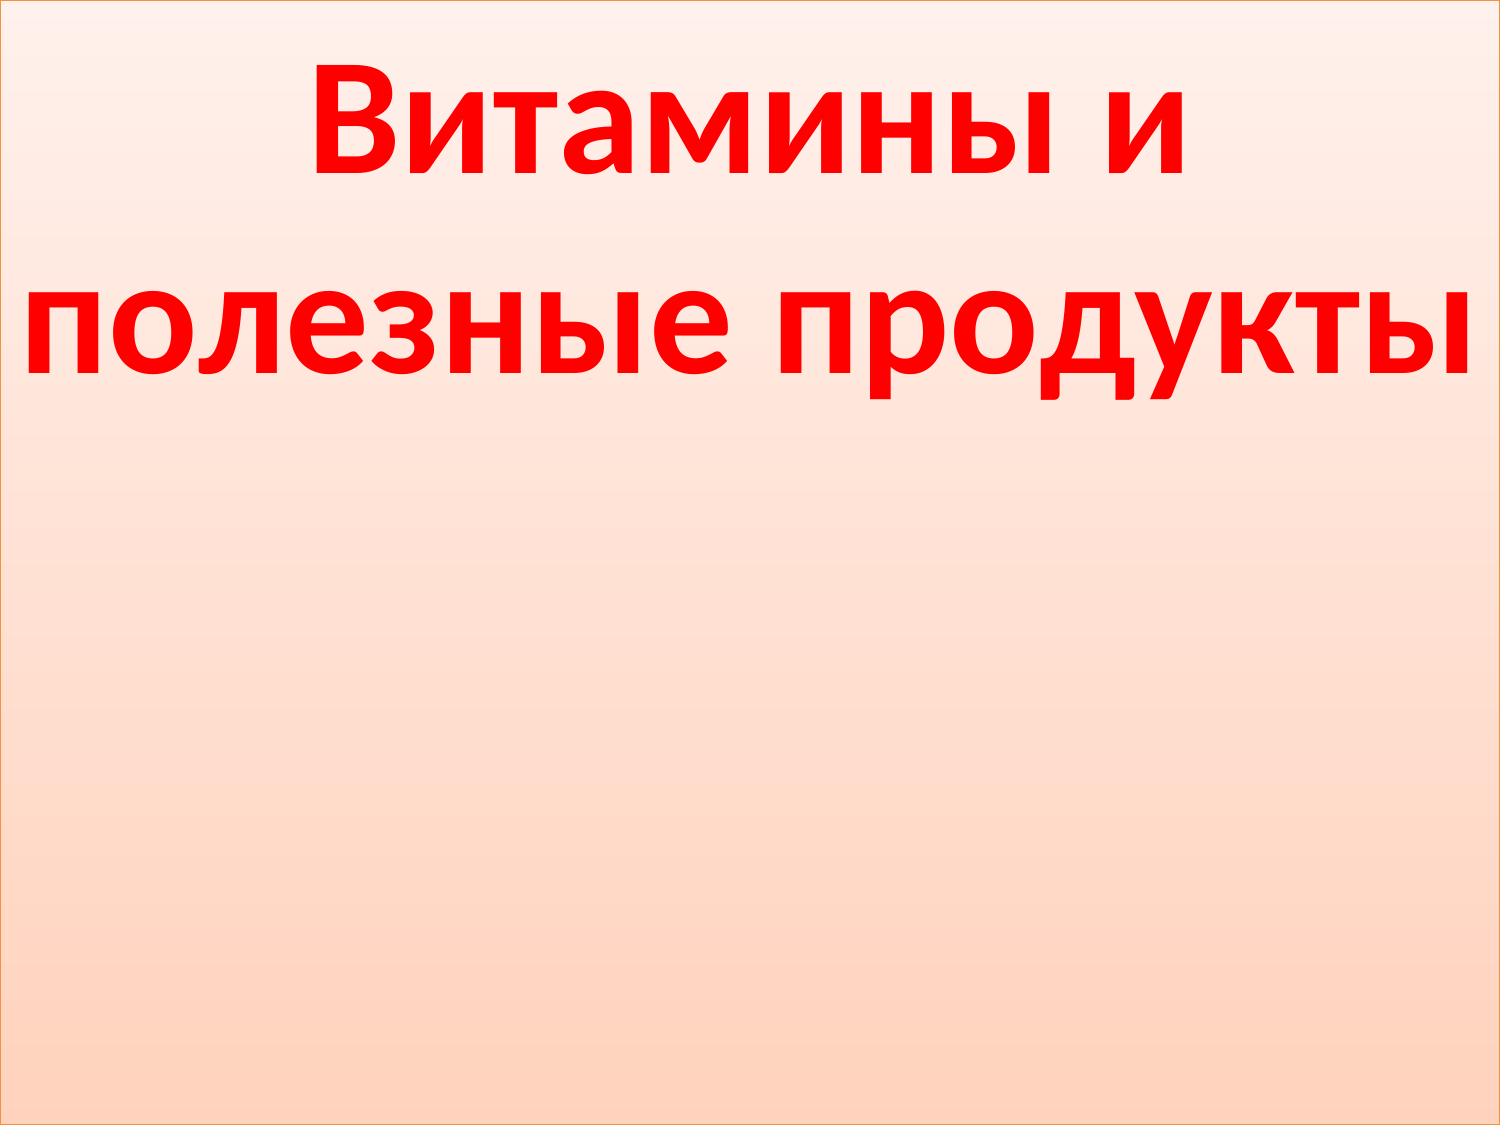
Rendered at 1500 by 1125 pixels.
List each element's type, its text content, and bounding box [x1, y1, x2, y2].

title Витамины и полезные продукты [0, 0, 1500, 1125]
